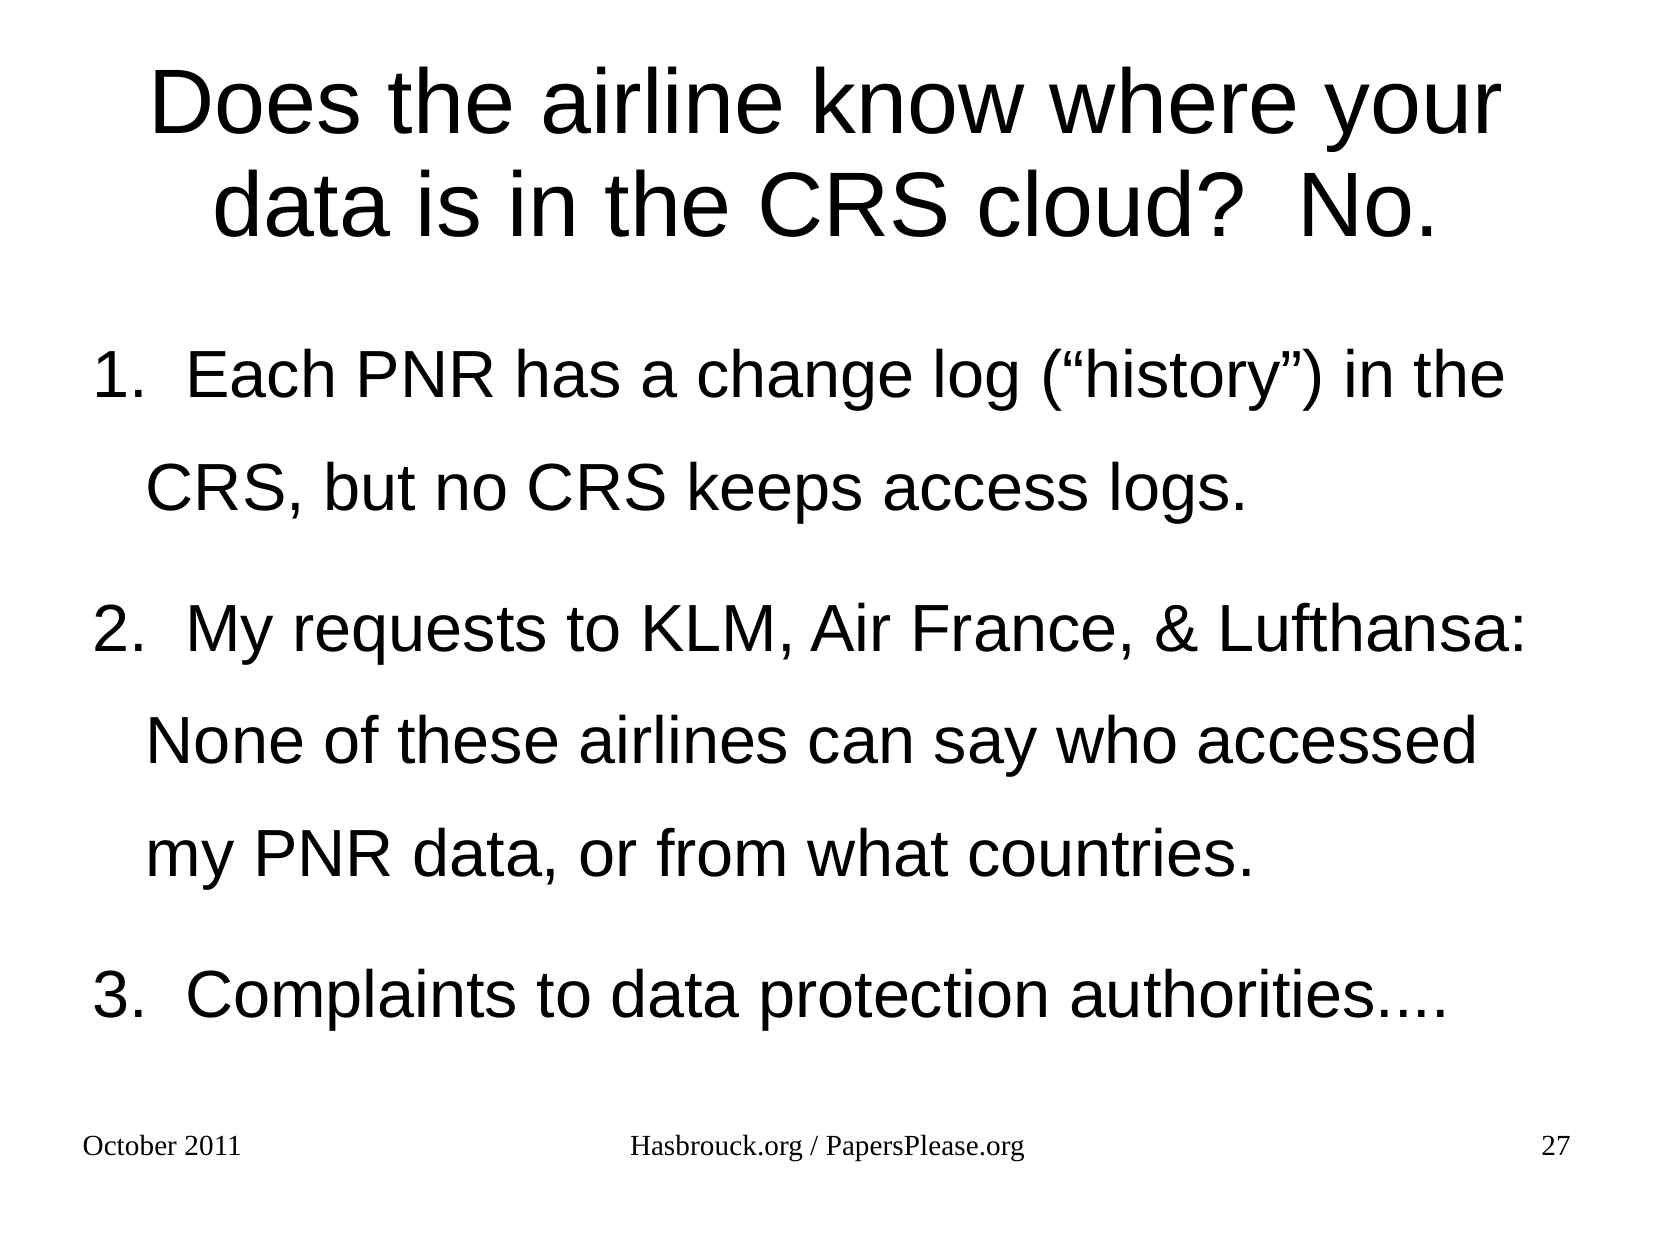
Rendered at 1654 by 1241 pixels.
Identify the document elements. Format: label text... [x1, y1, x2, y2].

list Each PNR has a change log (“history”) in the CRS, but no CRS keeps access logs. My requests to KLM, Air France, & Lufthansa: None of these airlines can say who accessed my PNR data, or from what countries. Complaints to data protection authorities.... [75, 300, 1564, 1051]
title Does the airline know where your data is in the CRS cloud? No. [82, 49, 1571, 257]
